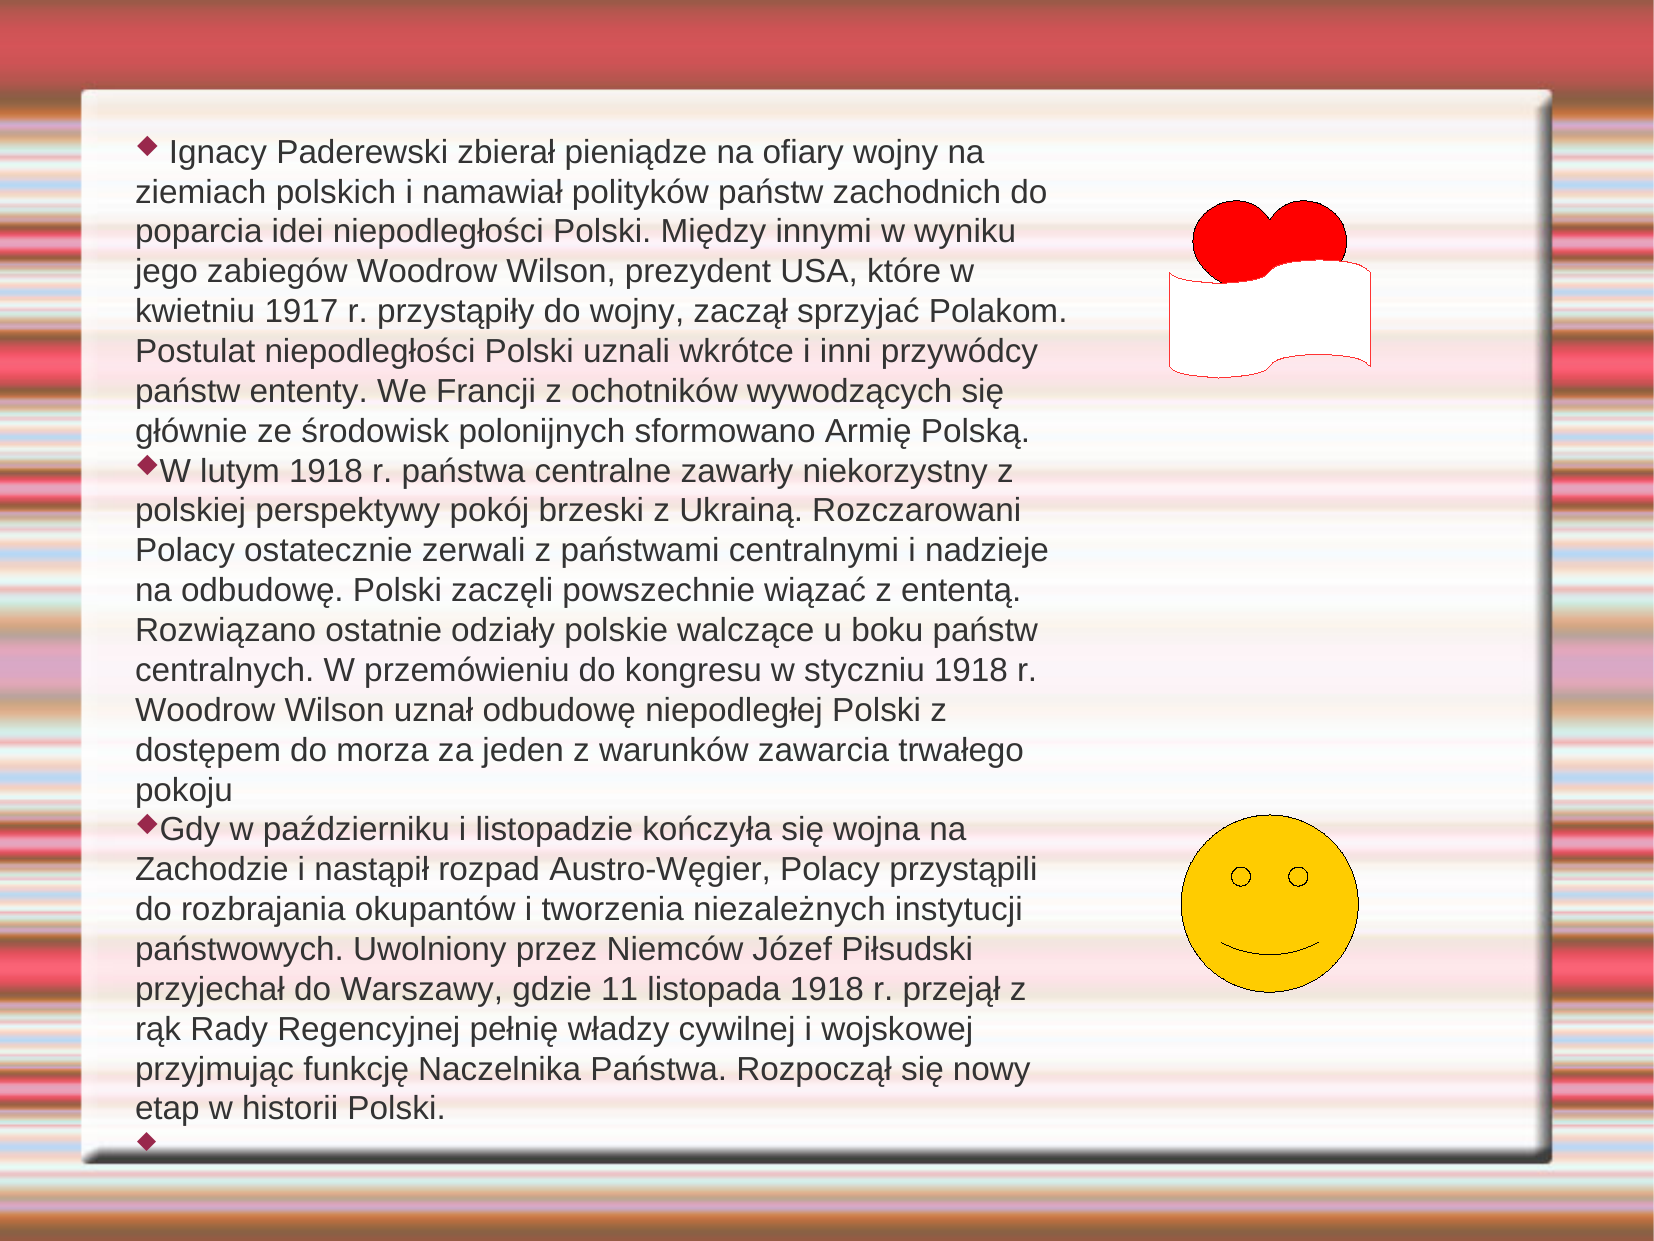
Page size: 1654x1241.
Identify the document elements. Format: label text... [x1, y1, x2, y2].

text_box [1181, 814, 1359, 993]
text_box [1169, 200, 1371, 379]
list Ignacy Paderewski zbierał pieniądze na ofiary wojny na ziemiach polskich i namawiał polityków państw zachodnich do poparcia idei niepodległości Polski. Między innymi w wyniku jego zabiegów Woodrow Wilson, prezydent USA, które w kwietniu 1917 r. przystąpiły do wojny, zaczął sprzyjać Polakom. Postulat niepodległości Polski uznali wkrótce i inni przywódcy państw ententy. We Francji z ochotników wywodzących się głównie ze środowisk polonijnych sformowano Armię Polską. W lutym 1918 r. państwa centralne zawarły niekorzystny z polskiej perspektywy pokój brzeski z Ukrainą. Rozczarowani Polacy ostatecznie zerwali z państwami centralnymi i nadzieje na odbudowę. Polski zaczęli powszechnie wiązać z ententą. Rozwiązano ostatnie odziały polskie walczące u boku państw centralnych. W przemówieniu do kongresu w styczniu 1918 r. Woodrow Wilson uznał odbudowę niepodległej Polski z dostępem do morza za jeden z warunków zawarcia trwałego pokoju Gdy w październiku i listopadzie kończyła się wojna na Zachodzie i nastąpił rozpad Austro-Węgier, Polacy przystąpili do rozbrajania okupantów i tworzenia niezależnych instytucji państwowych. Uwolniony przez Niemców Józef Piłsudski przyjechał do Warszawy, gdzie 11 listopada 1918 r. przejął z rąk Rady Regencyjnej pełnię władzy cywilnej i wojskowej przyjmując funkcję Naczelnika Państwa. Rozpoczął się nowy etap w historii Polski. [135, 129, 1075, 1171]
list [106, 106, 1524, 1111]
